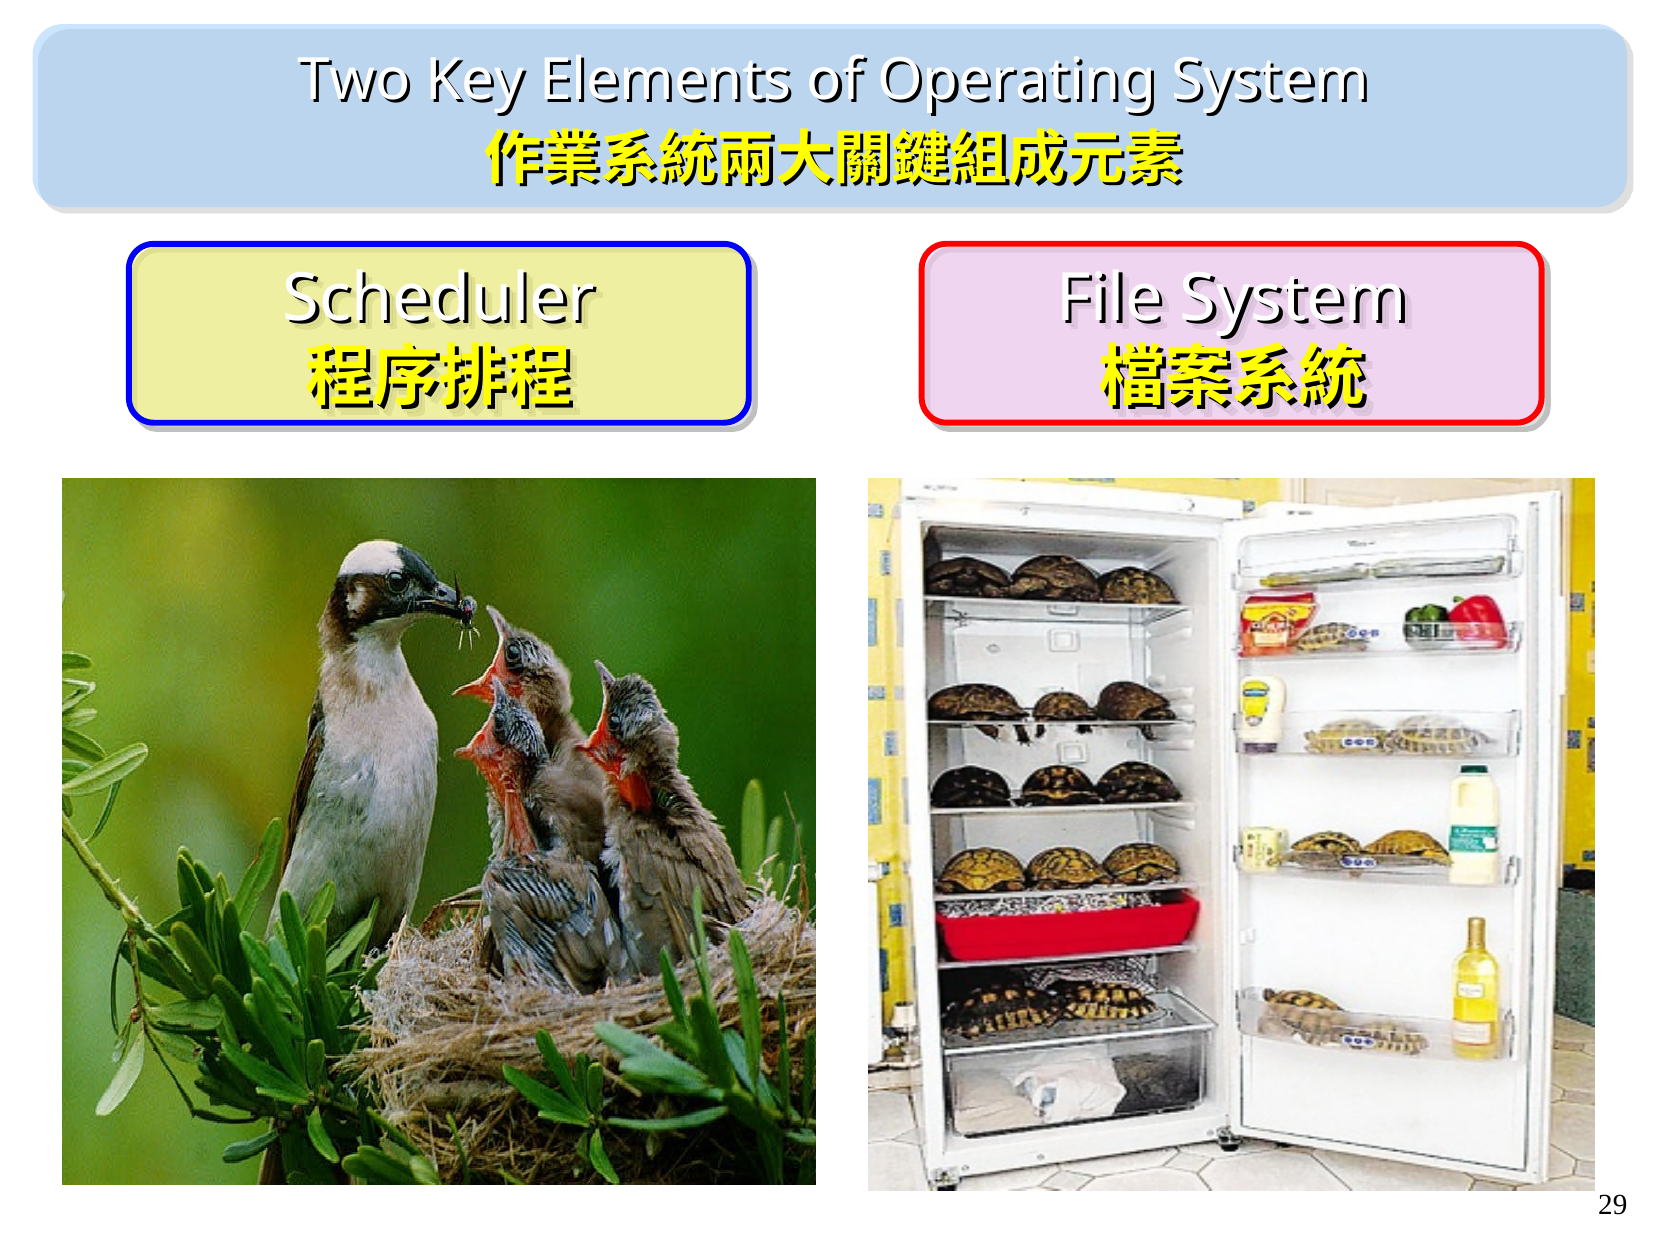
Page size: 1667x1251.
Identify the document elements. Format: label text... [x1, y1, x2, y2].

picture [868, 478, 1595, 1191]
text_box [32, 24, 1628, 208]
text_box File System 檔案系統 [921, 243, 1542, 423]
text_box Scheduler 程序排程 [128, 243, 749, 423]
picture [62, 478, 816, 1185]
title Two Key Elements of Operating System 作業系統兩大關鍵組成元素 [124, 28, 1542, 206]
